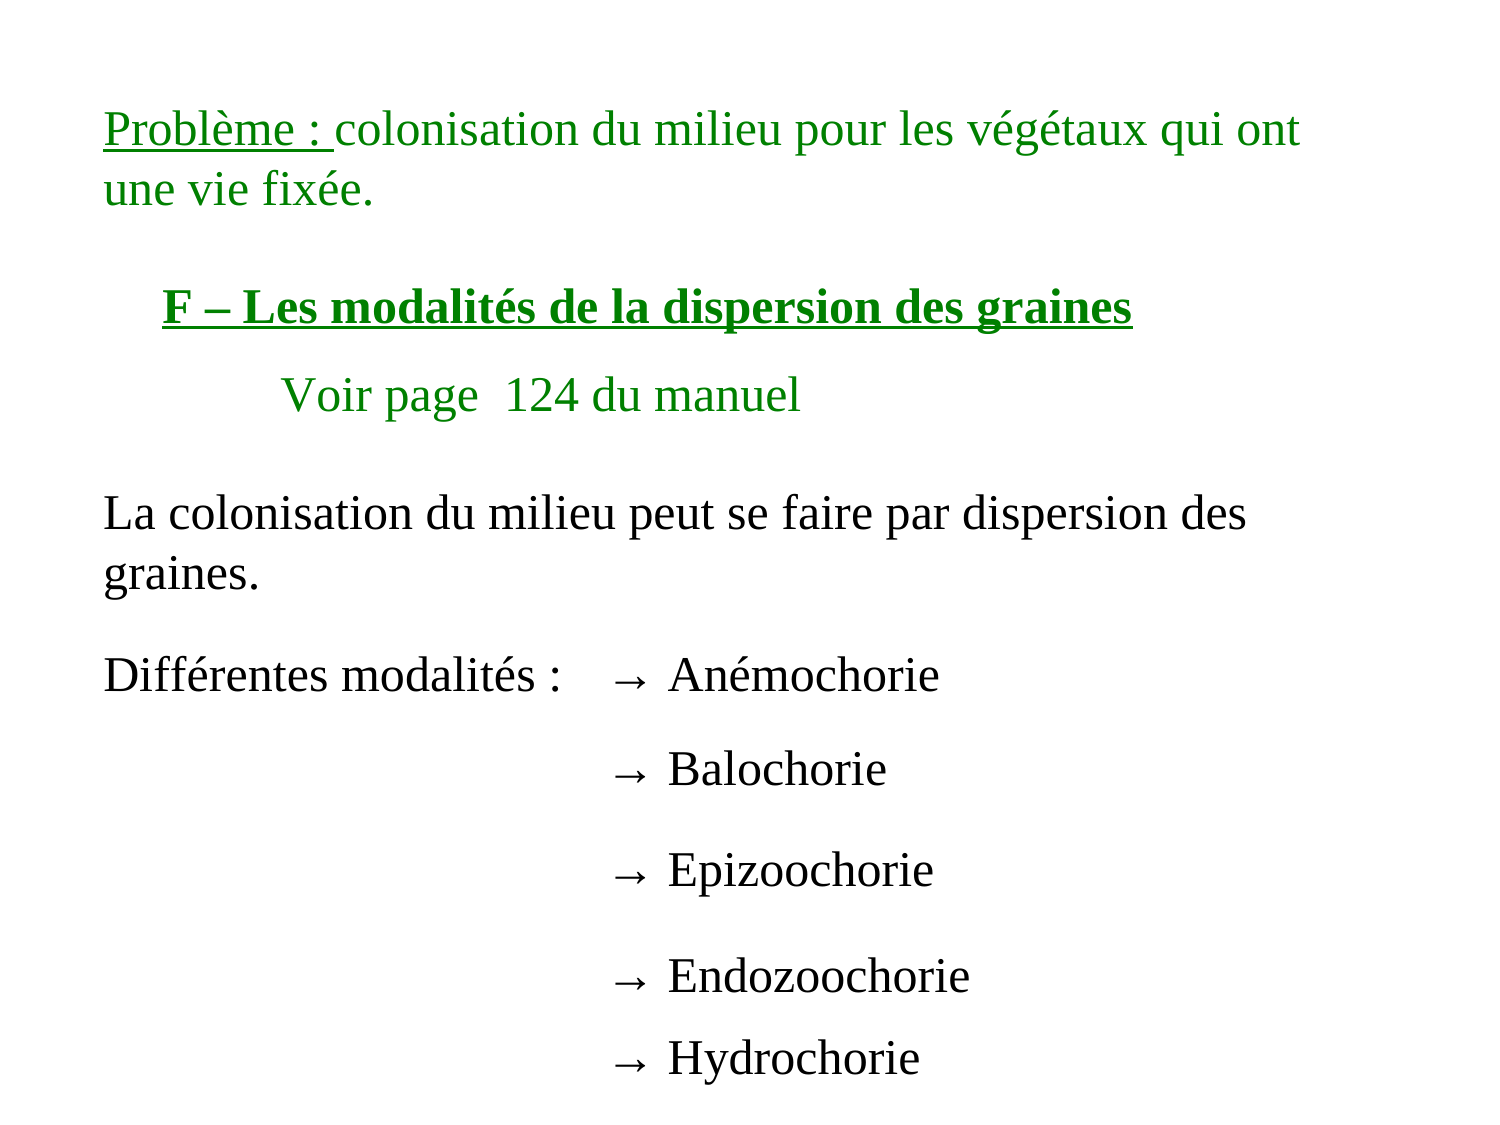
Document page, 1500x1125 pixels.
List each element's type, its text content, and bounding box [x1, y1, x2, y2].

text_box → Endozoochorie [590, 935, 1447, 1010]
text_box La colonisation du milieu peut se faire par dispersion des graines. [88, 472, 1418, 608]
text_box → Balochorie [590, 728, 1447, 804]
text_box → Epizoochorie [590, 828, 1447, 904]
text_box Différentes modalités : [88, 633, 590, 709]
text_box F – Les modalités de la dispersion des graines [147, 265, 1359, 401]
text_box Voir page 124 du manuel [265, 354, 1500, 490]
text_box → Anémochorie [590, 633, 1447, 709]
text_box → Hydrochorie [590, 1017, 1447, 1093]
text_box Problème : colonisation du milieu pour les végétaux qui ont une vie fixée. [88, 88, 1388, 224]
